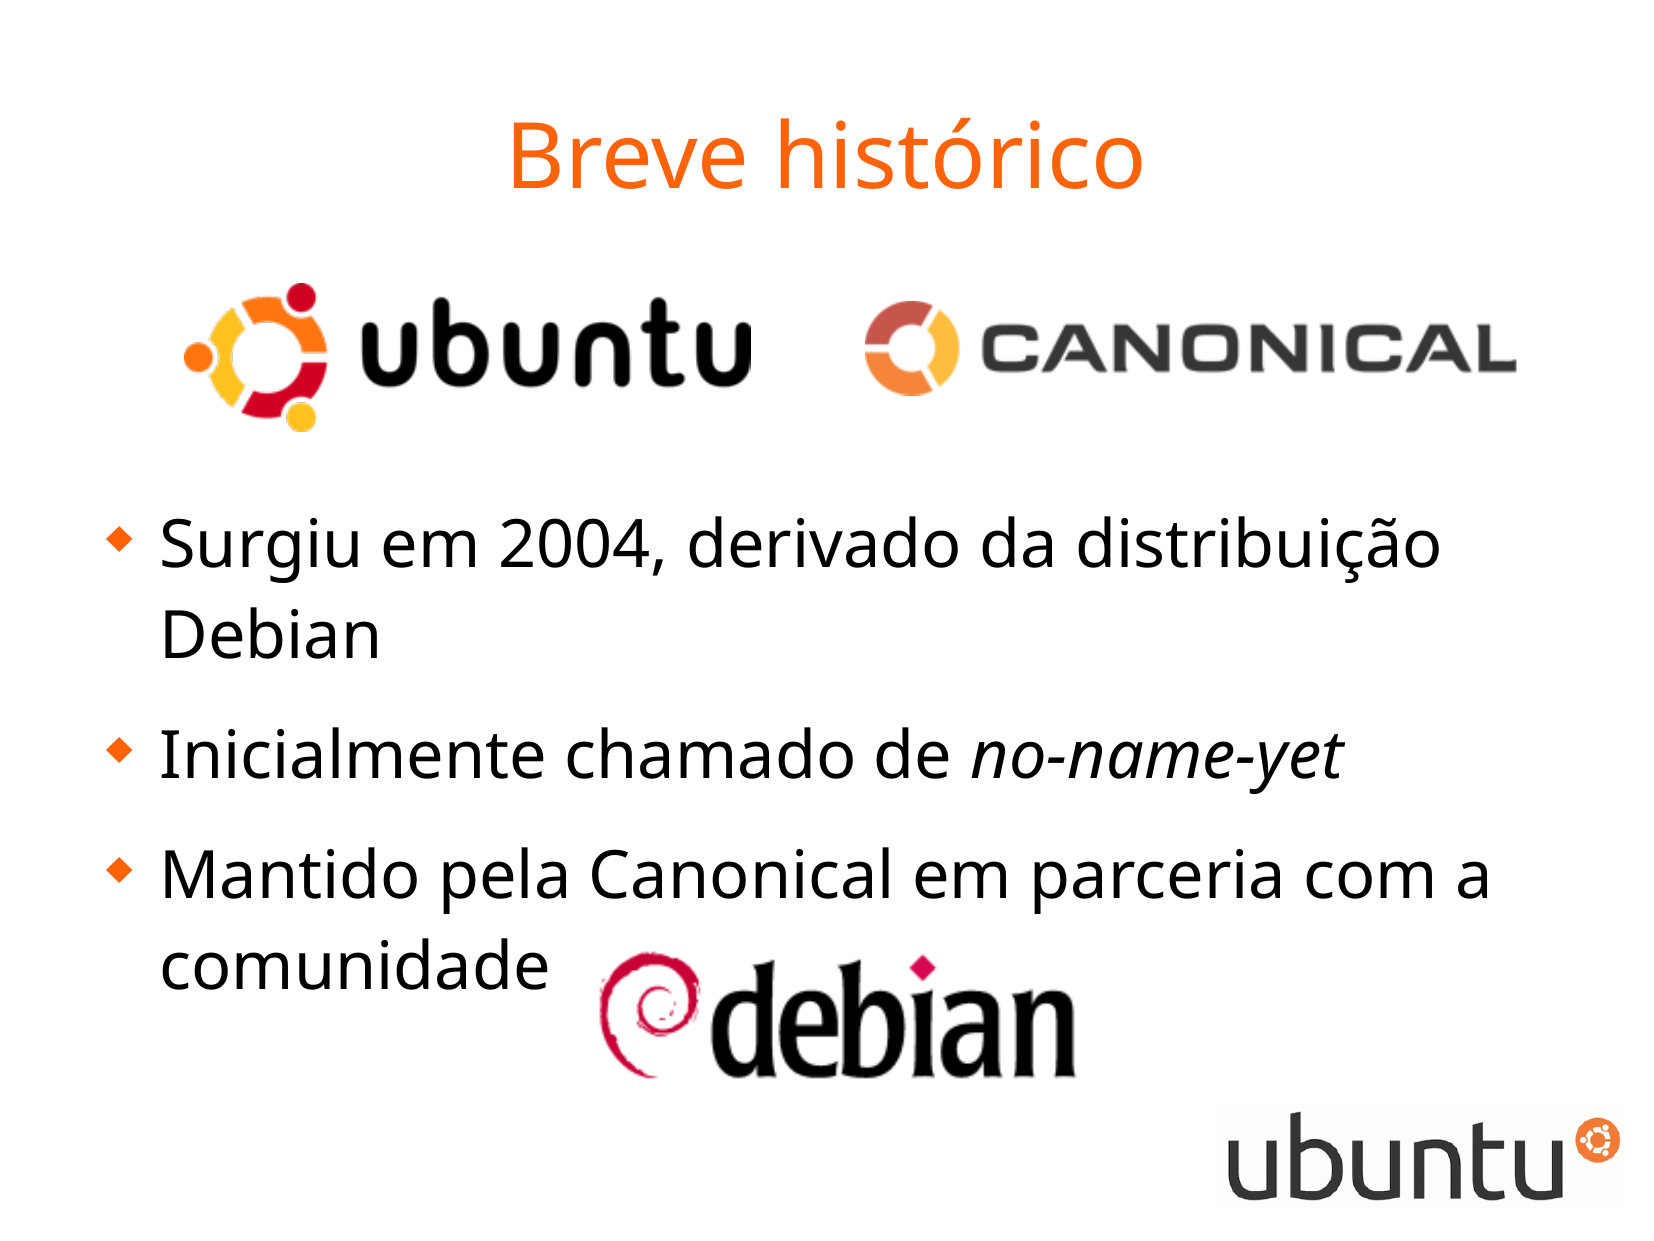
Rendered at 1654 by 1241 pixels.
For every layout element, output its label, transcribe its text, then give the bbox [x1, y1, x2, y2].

picture [865, 301, 1530, 396]
picture [184, 283, 751, 432]
list Surgiu em 2004, derivado da distribuição Debian Inicialmente chamado de no-name-yet Mantido pela Canonical em parceria com a comunidade [88, 496, 1577, 1034]
title Breve histórico [82, 49, 1571, 257]
picture [584, 940, 1087, 1093]
picture [1222, 1104, 1625, 1208]
